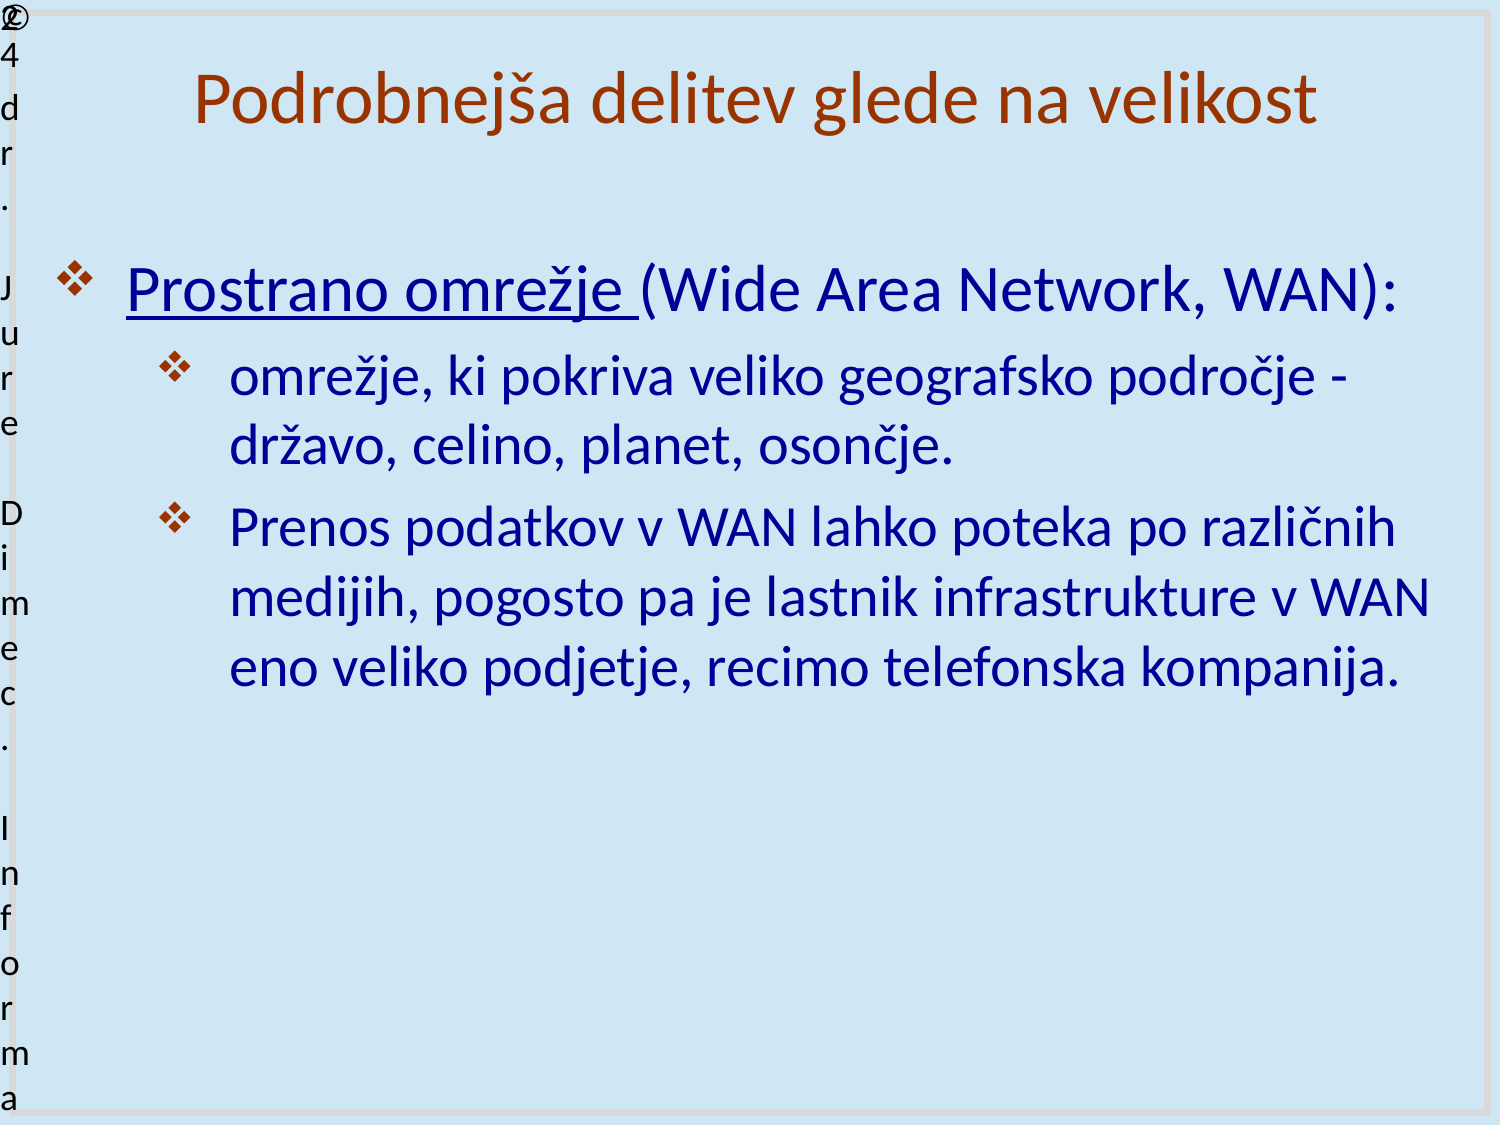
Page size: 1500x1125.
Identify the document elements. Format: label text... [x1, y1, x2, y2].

title Podrobnejša delitev glede na velikost [37, 37, 1475, 150]
list Prostrano omrežje (Wide Area Network, WAN): omrežje, ki pokriva veliko geografsko področje - državo, celino, planet, osončje. Prenos podatkov v WAN lahko poteka po različnih medijih, pogosto pa je lastnik infrastrukture v WAN eno veliko podjetje, recimo telefonska kompanija. [37, 237, 1475, 1050]
